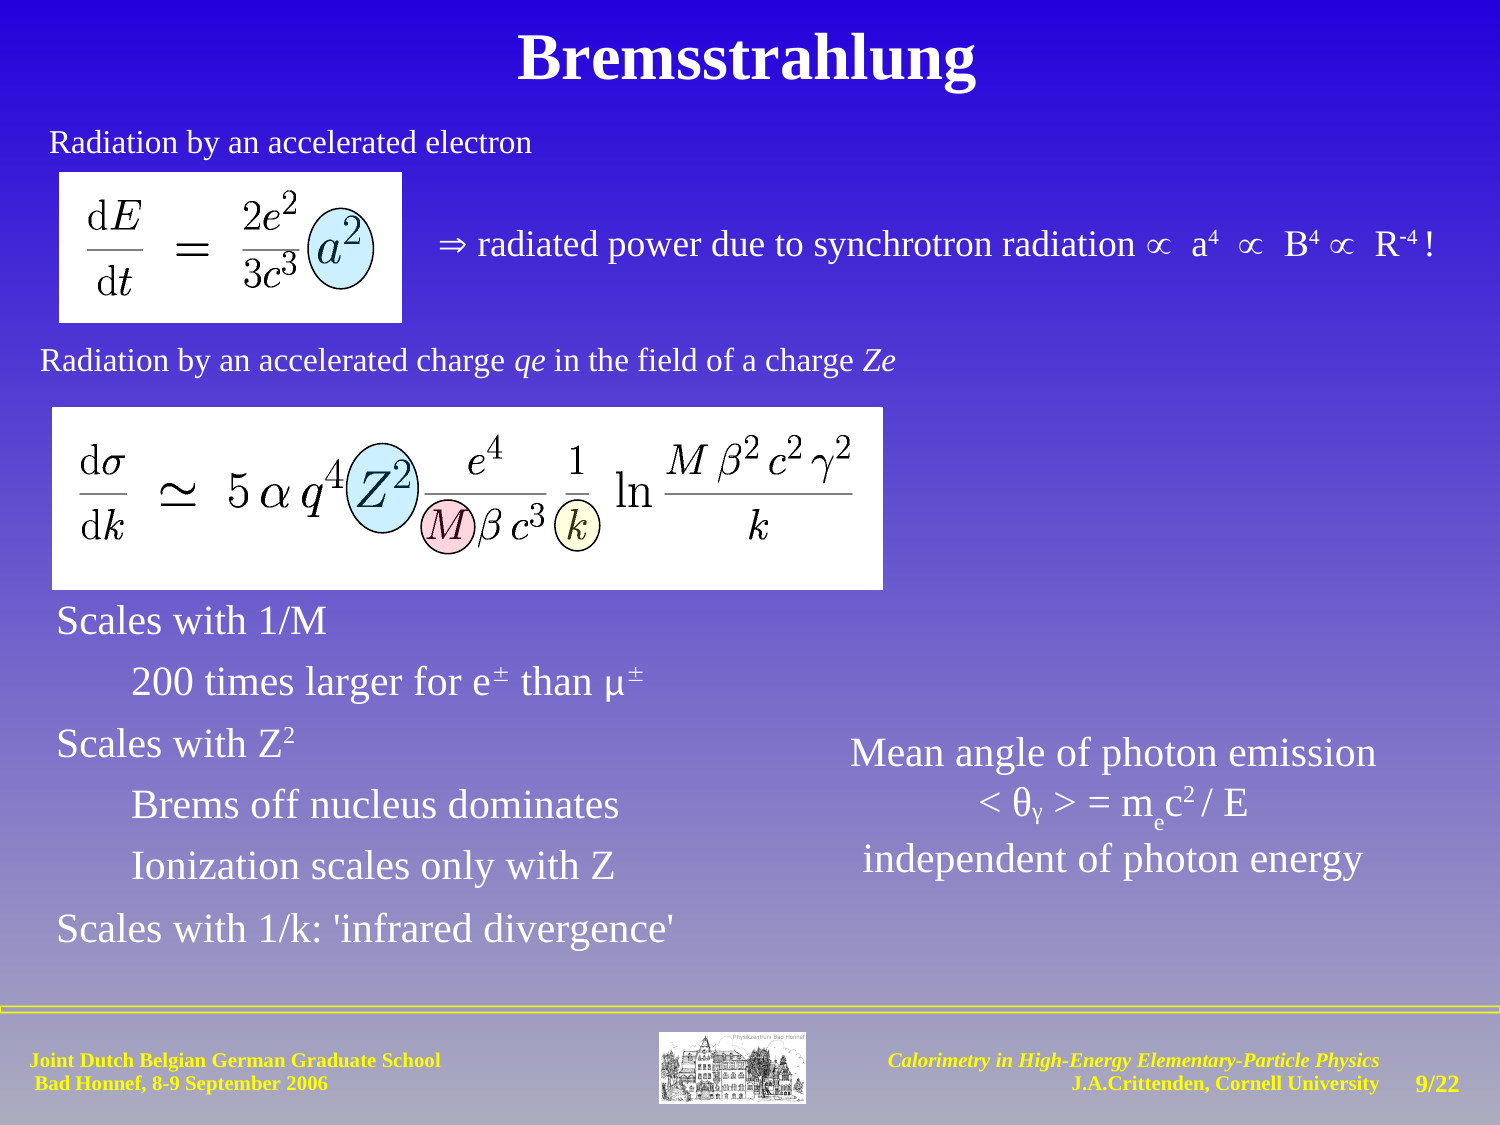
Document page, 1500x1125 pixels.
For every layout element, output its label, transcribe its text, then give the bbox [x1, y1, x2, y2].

picture [52, 407, 883, 590]
title Bremsstrahlung [109, 13, 1385, 102]
picture [659, 1032, 806, 1104]
text_box Mean angle of photon emission < θγ > = mec2 / E independent of photon energy [849, 729, 1378, 882]
text_box  radiated power due to synchrotron radiation a R ! [437, 220, 1437, 265]
text_box Radiation by an accelerated electron [49, 123, 534, 161]
text_box Radiation by an accelerated charge qe in the field of a charge Ze [40, 342, 897, 380]
text_box [554, 500, 600, 551]
picture [59, 172, 402, 323]
text_box [346, 443, 419, 533]
list Scales with 1/M 200 times larger for e than  Scales with Z2 Brems off nucleus dominates Ionization scales only with Z Scales with 1/k: 'infrared divergence' [55, 596, 827, 1009]
text_box [421, 500, 475, 554]
text_box [308, 208, 374, 289]
